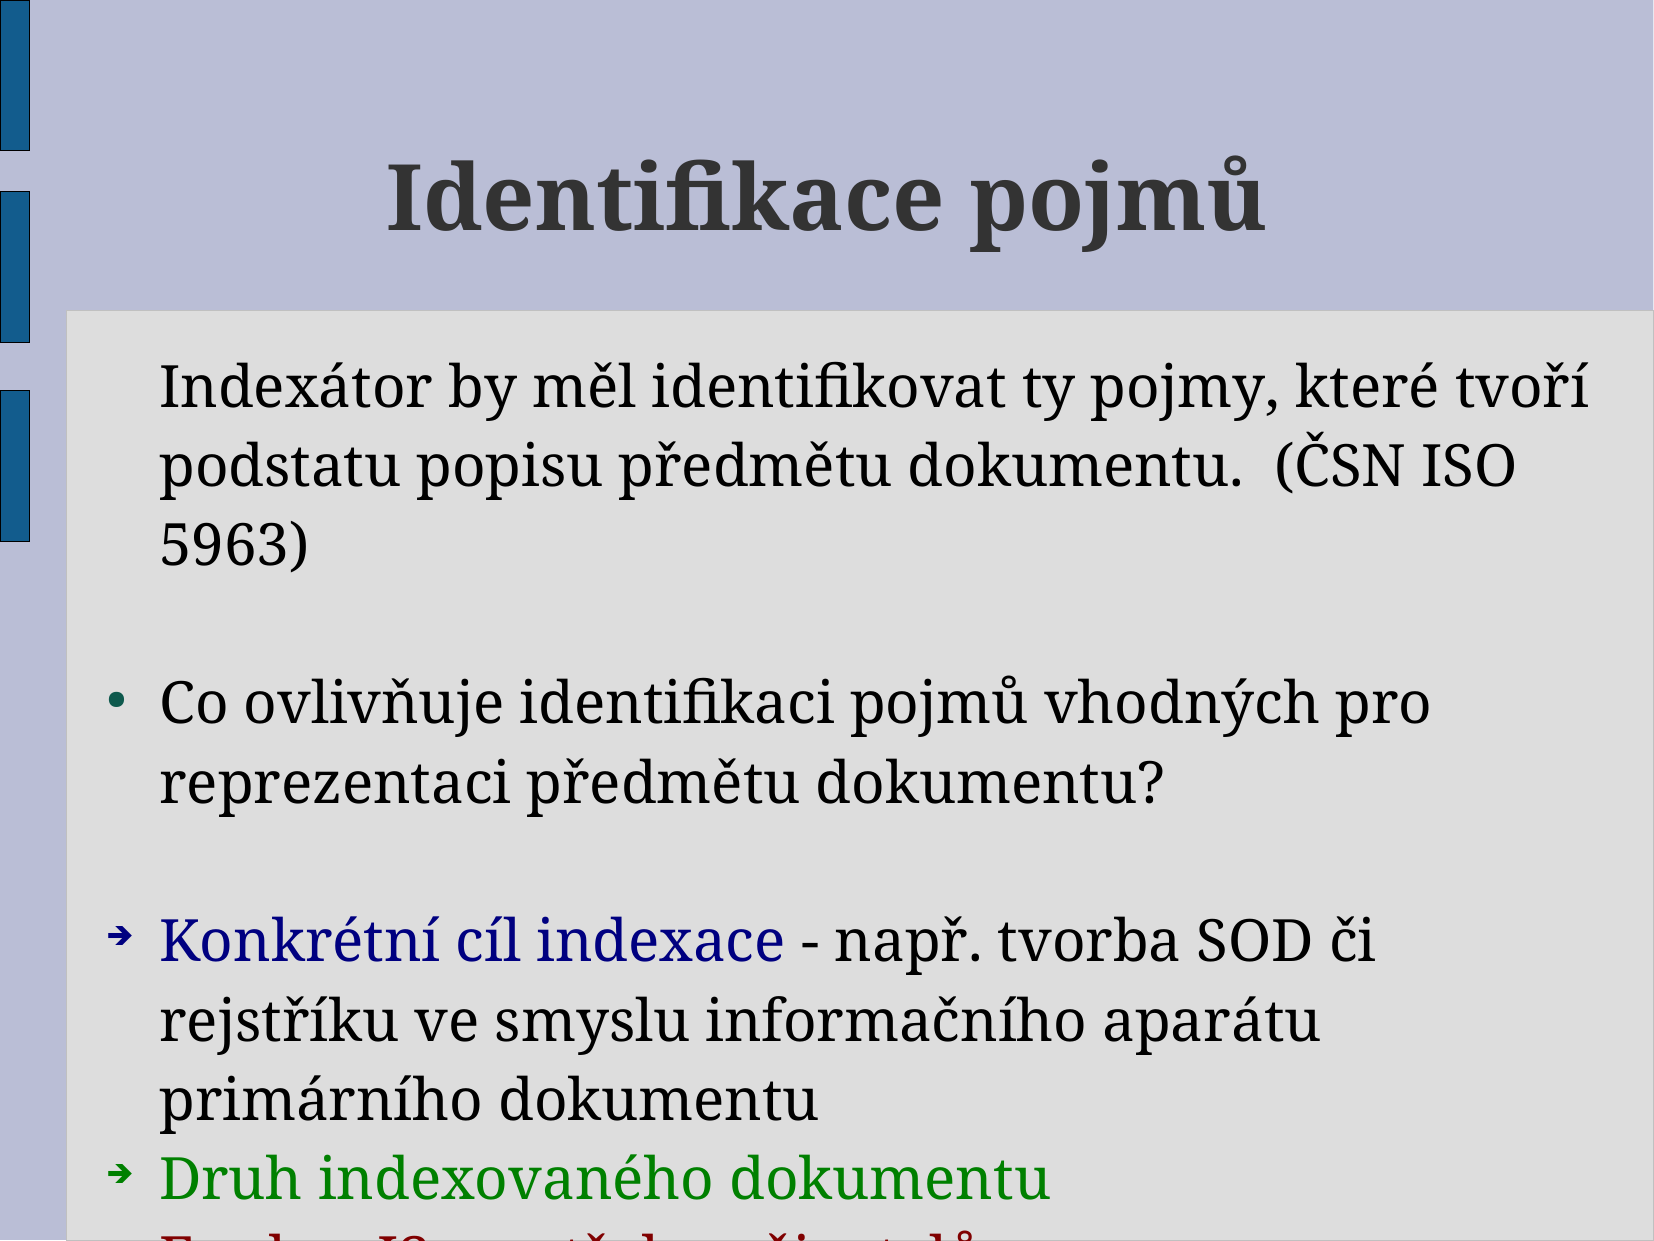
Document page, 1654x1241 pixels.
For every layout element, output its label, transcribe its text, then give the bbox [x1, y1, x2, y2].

list Indexátor by měl identifikovat ty pojmy, které tvoří podstatu popisu předmětu dokumentu. (ČSN ISO 5963) Co ovlivňuje identifikaci pojmů vhodných pro reprezentaci předmětu dokumentu? Konkrétní cíl indexace - např. tvorba SOD či rejstříku ve smyslu informačního aparátu primárního dokumentu Druh indexovaného dokumentu Funkce IS a potřeby uživatelů [88, 344, 1595, 1211]
title Identifikace pojmů [121, 98, 1534, 291]
